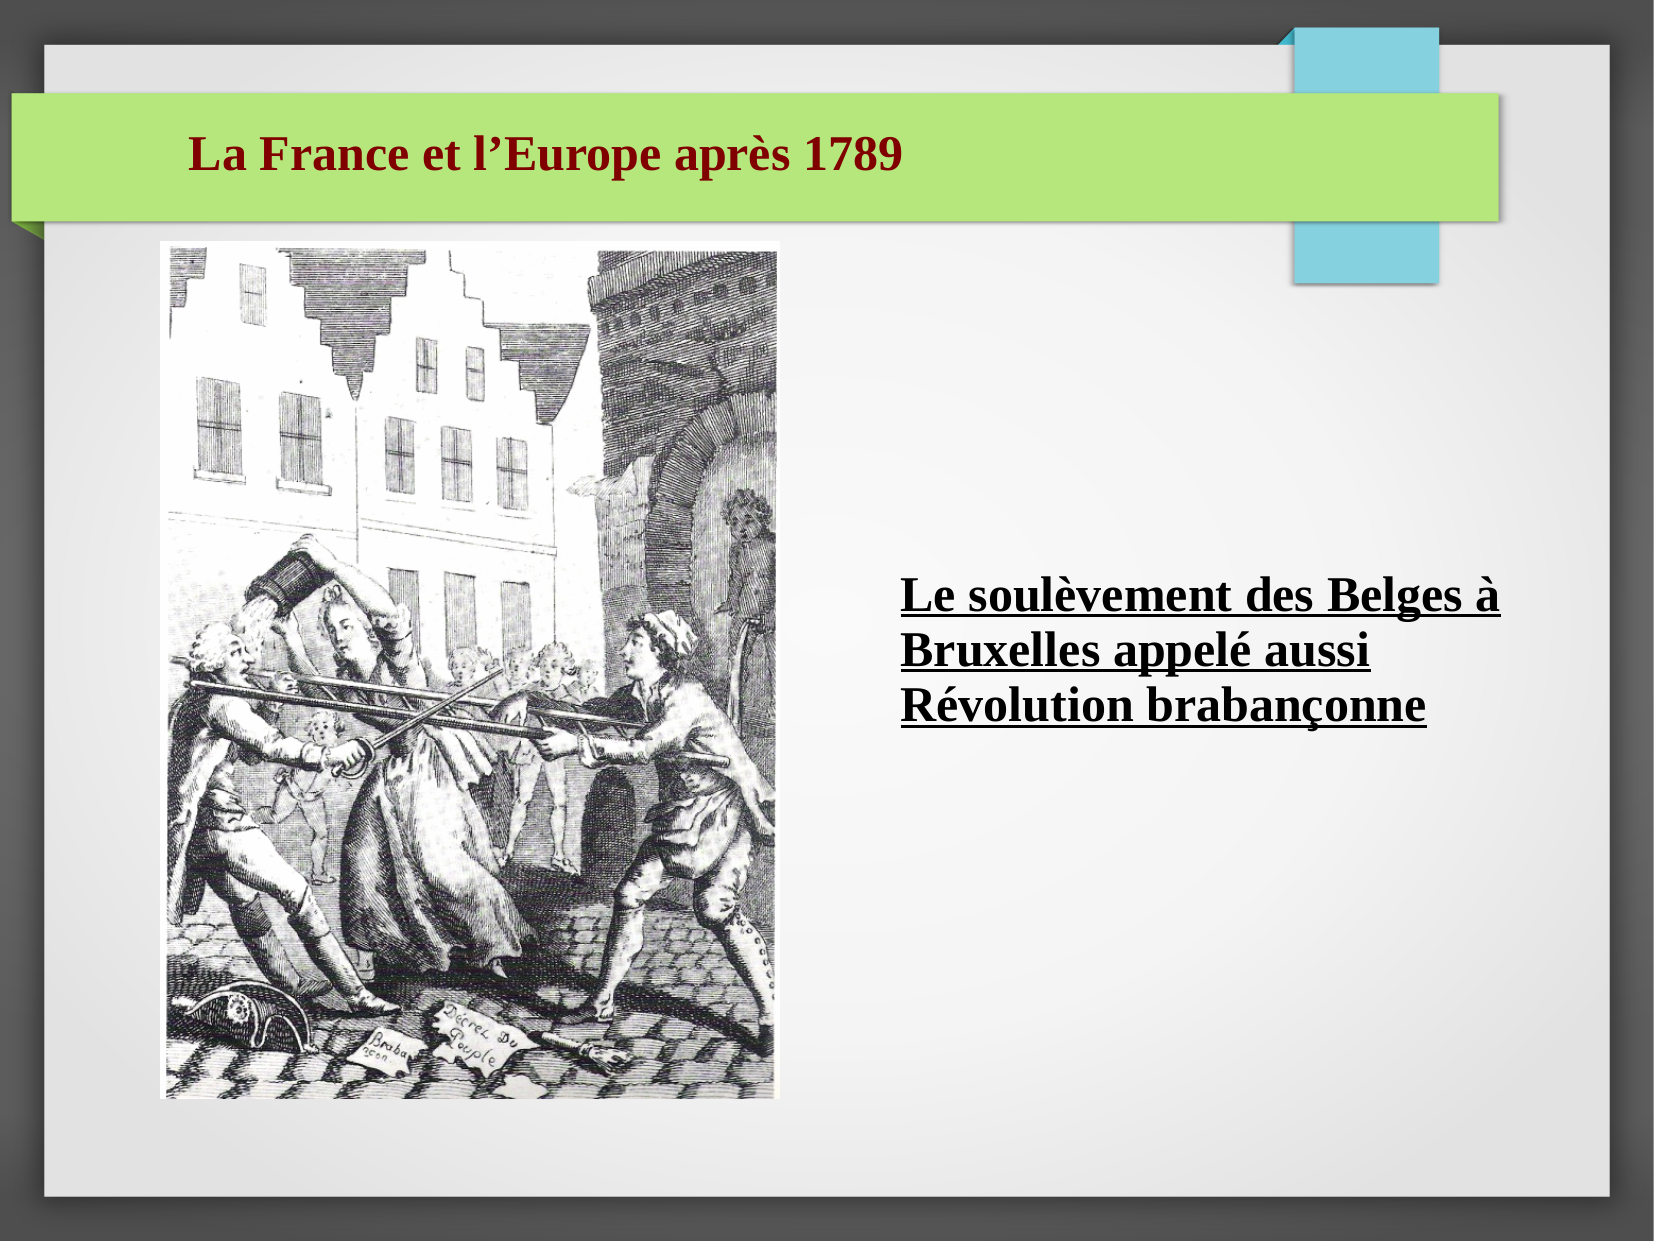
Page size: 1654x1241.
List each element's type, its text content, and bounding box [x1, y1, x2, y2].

picture [0, 0, 1654, 1241]
text_box Le soulèvement des Belges à Bruxelles appelé aussi Révolution brabançonne [885, 366, 1548, 934]
title La France et l’Europe après 1789 [188, 94, 1371, 213]
